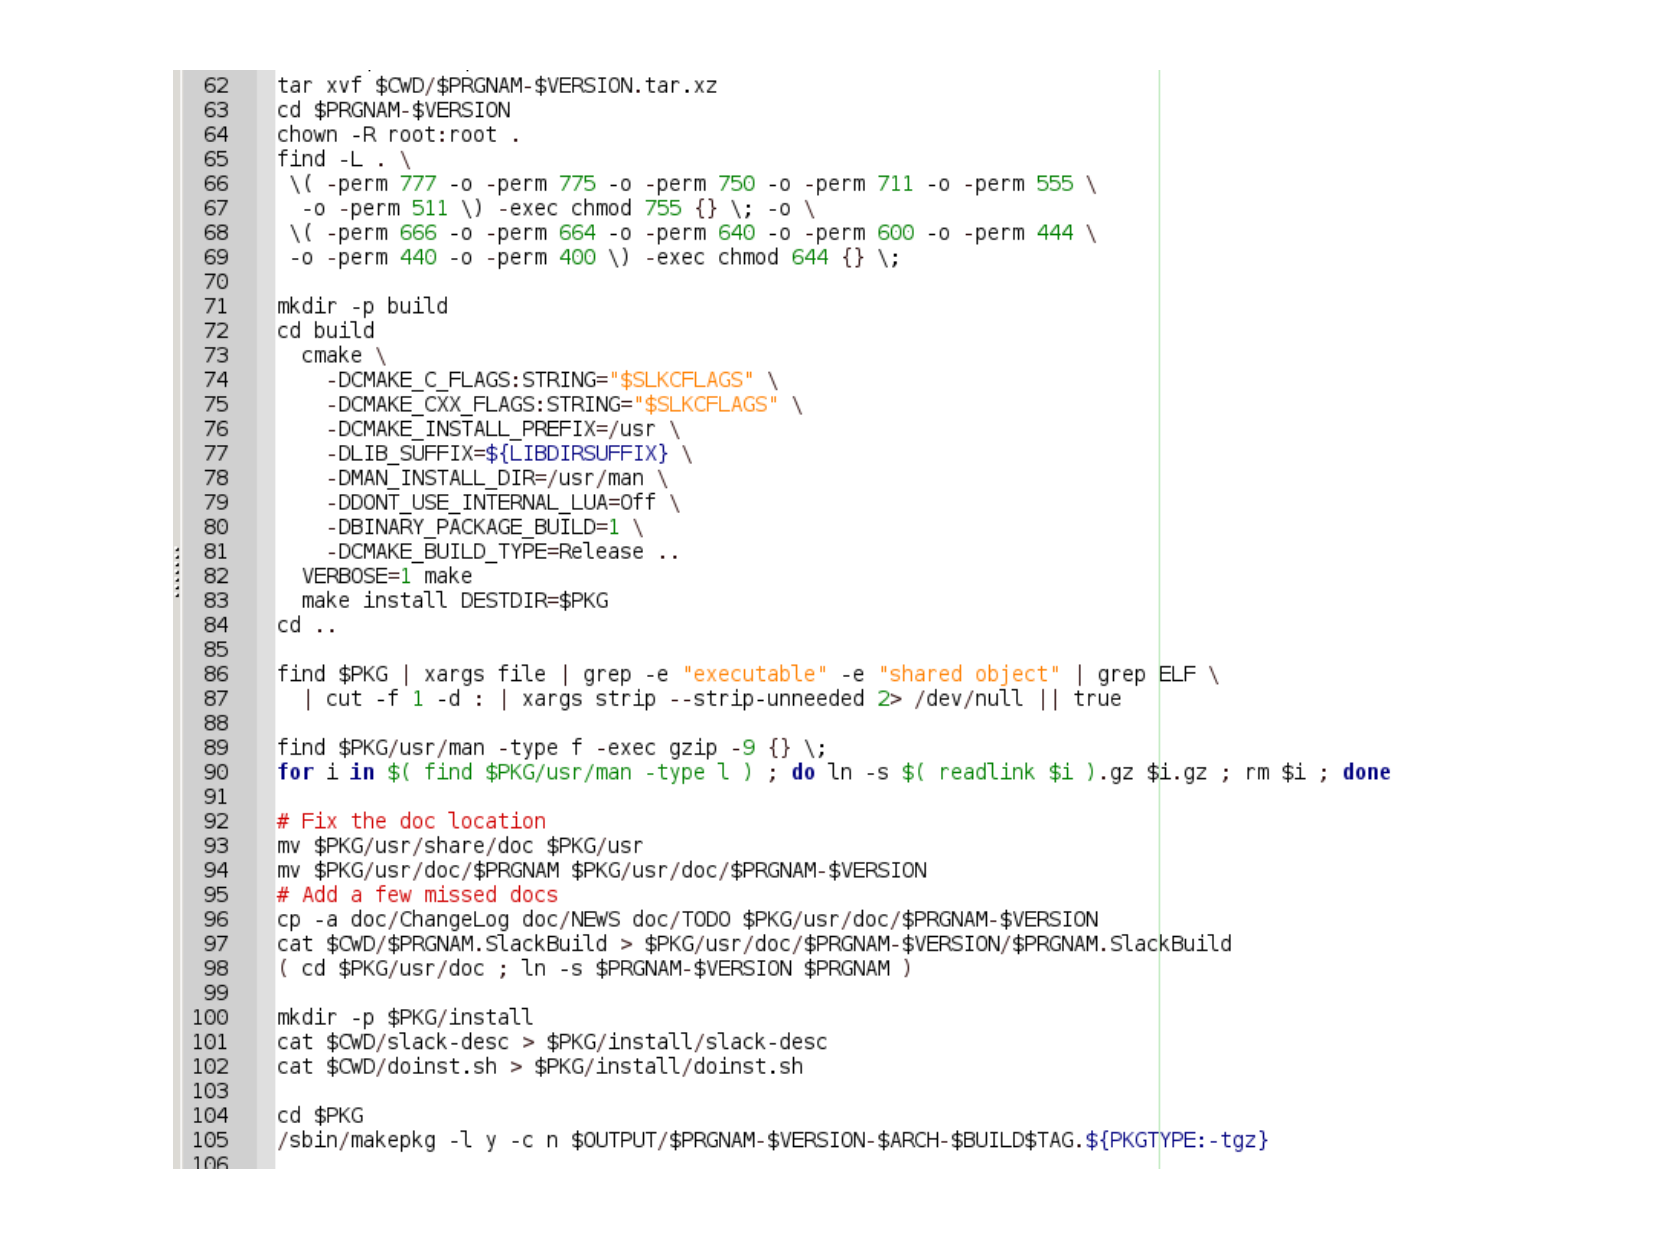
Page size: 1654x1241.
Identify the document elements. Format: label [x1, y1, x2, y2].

picture [173, 70, 1485, 1169]
